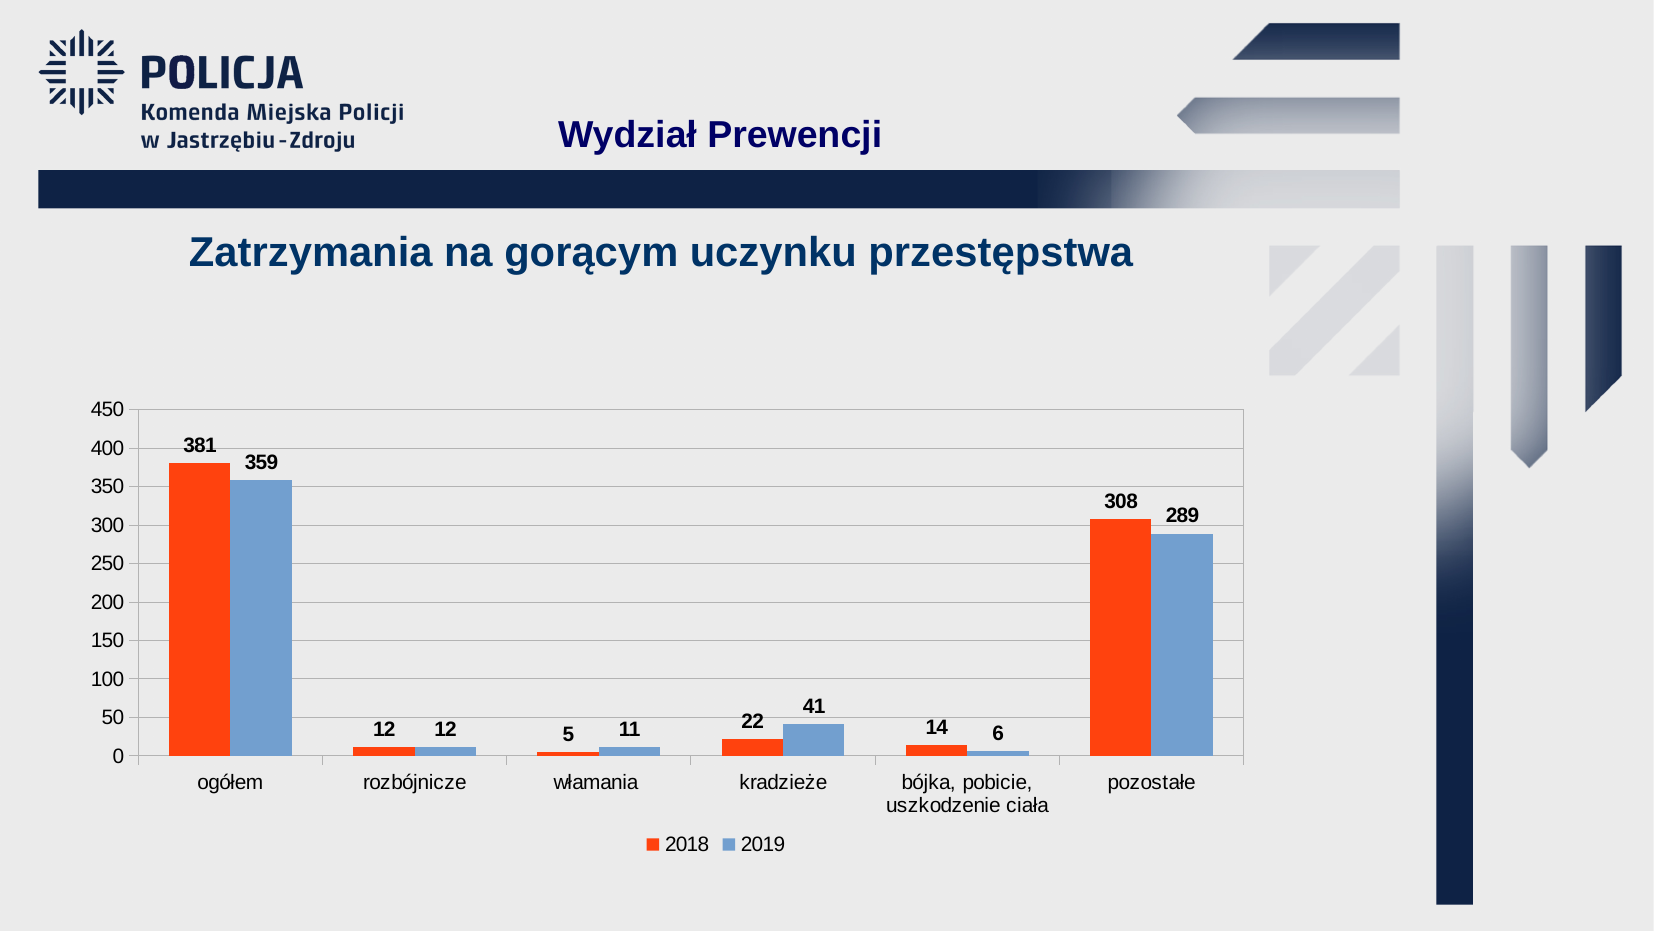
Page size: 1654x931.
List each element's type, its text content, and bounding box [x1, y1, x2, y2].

text_box Wydział Prewencji [543, 106, 898, 164]
text_box Zatrzymania na gorącym uczynku przestępstwa [47, 221, 1276, 390]
chart [71, 390, 1264, 910]
picture [0, 0, 1654, 931]
